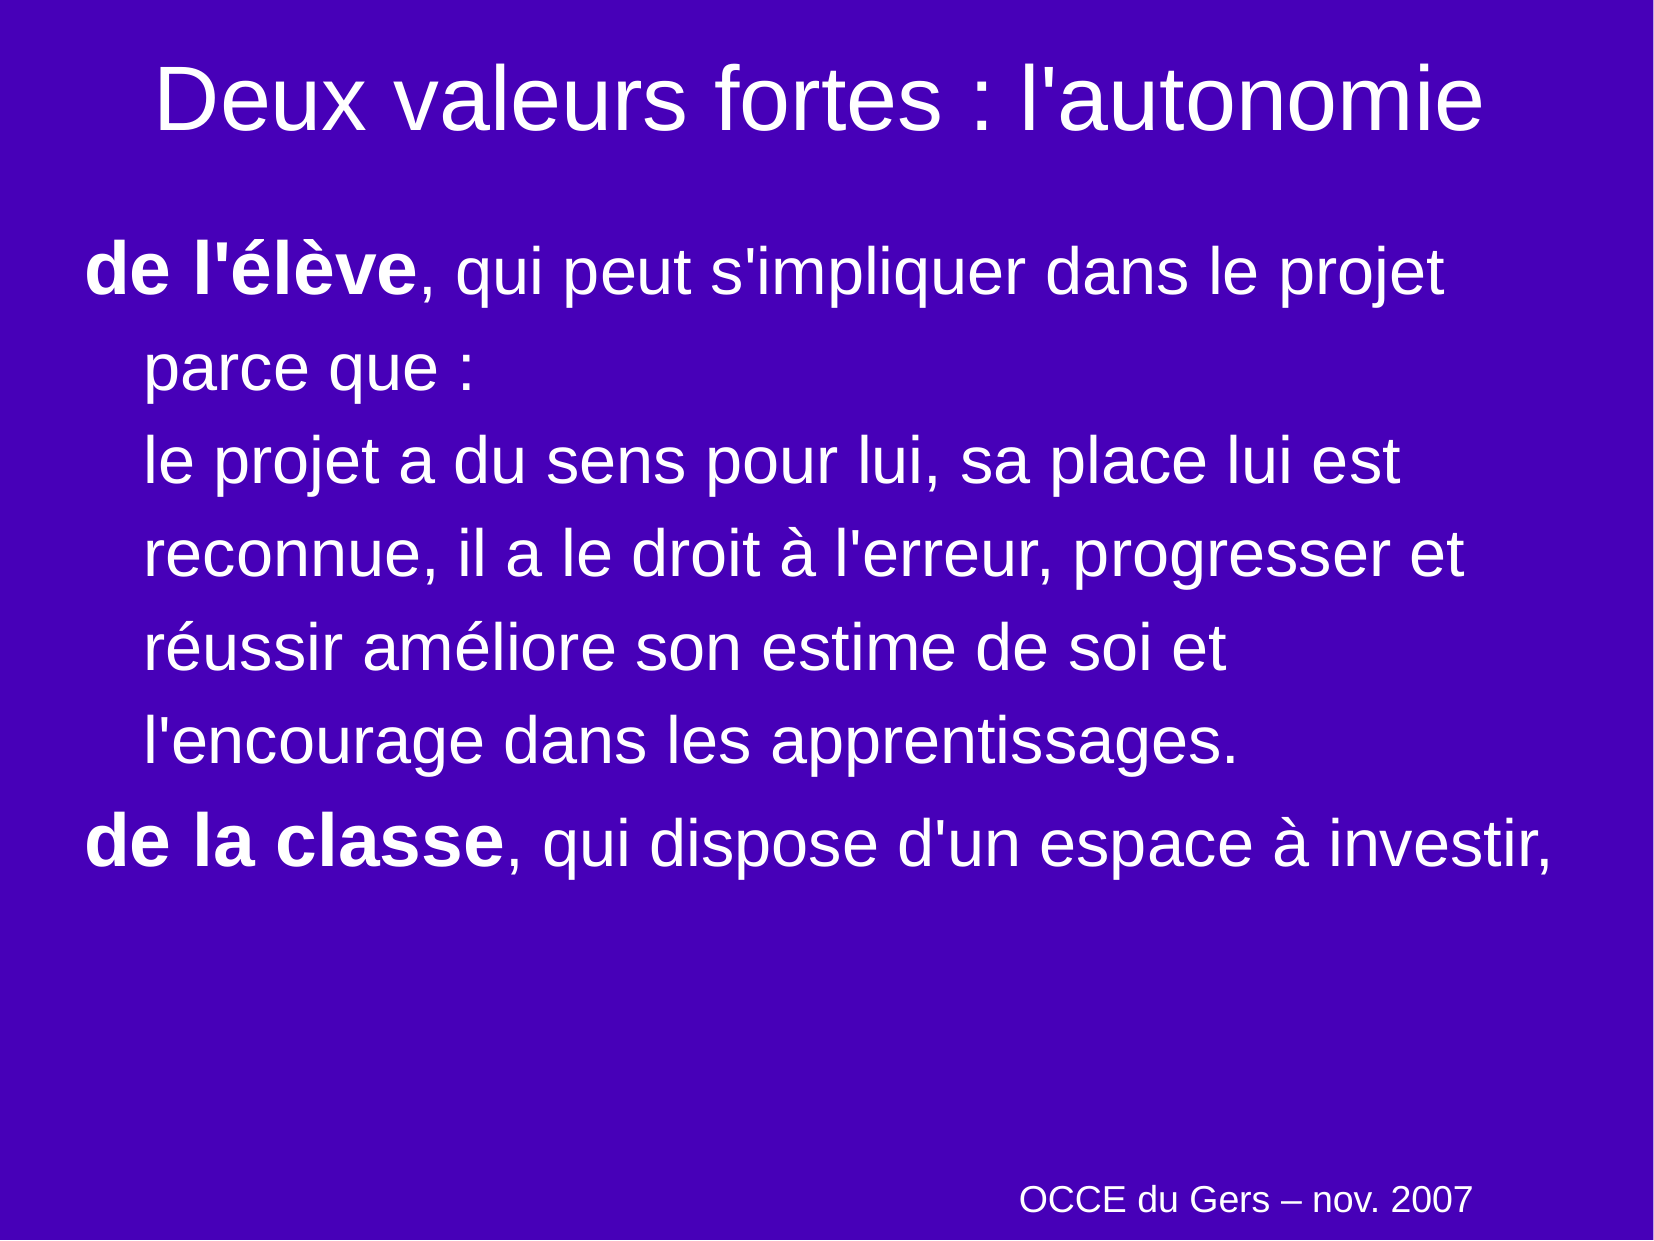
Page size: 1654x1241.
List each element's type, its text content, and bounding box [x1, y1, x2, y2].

title Deux valeurs fortes : l'autonomie [76, 14, 1565, 184]
text_box OCCE du Gers – nov. 2007 [1003, 1171, 1625, 1229]
subtitle de l'élève, qui peut s'impliquer dans le projet parce que : le projet a du sens pour lui, sa place lui est reconnue, il a le droit à l'erreur, progresser et réussir améliore son estime de soi et l'encourage dans les apprentissages. de la classe, qui dispose d'un espace à investir, [84, 205, 1573, 983]
